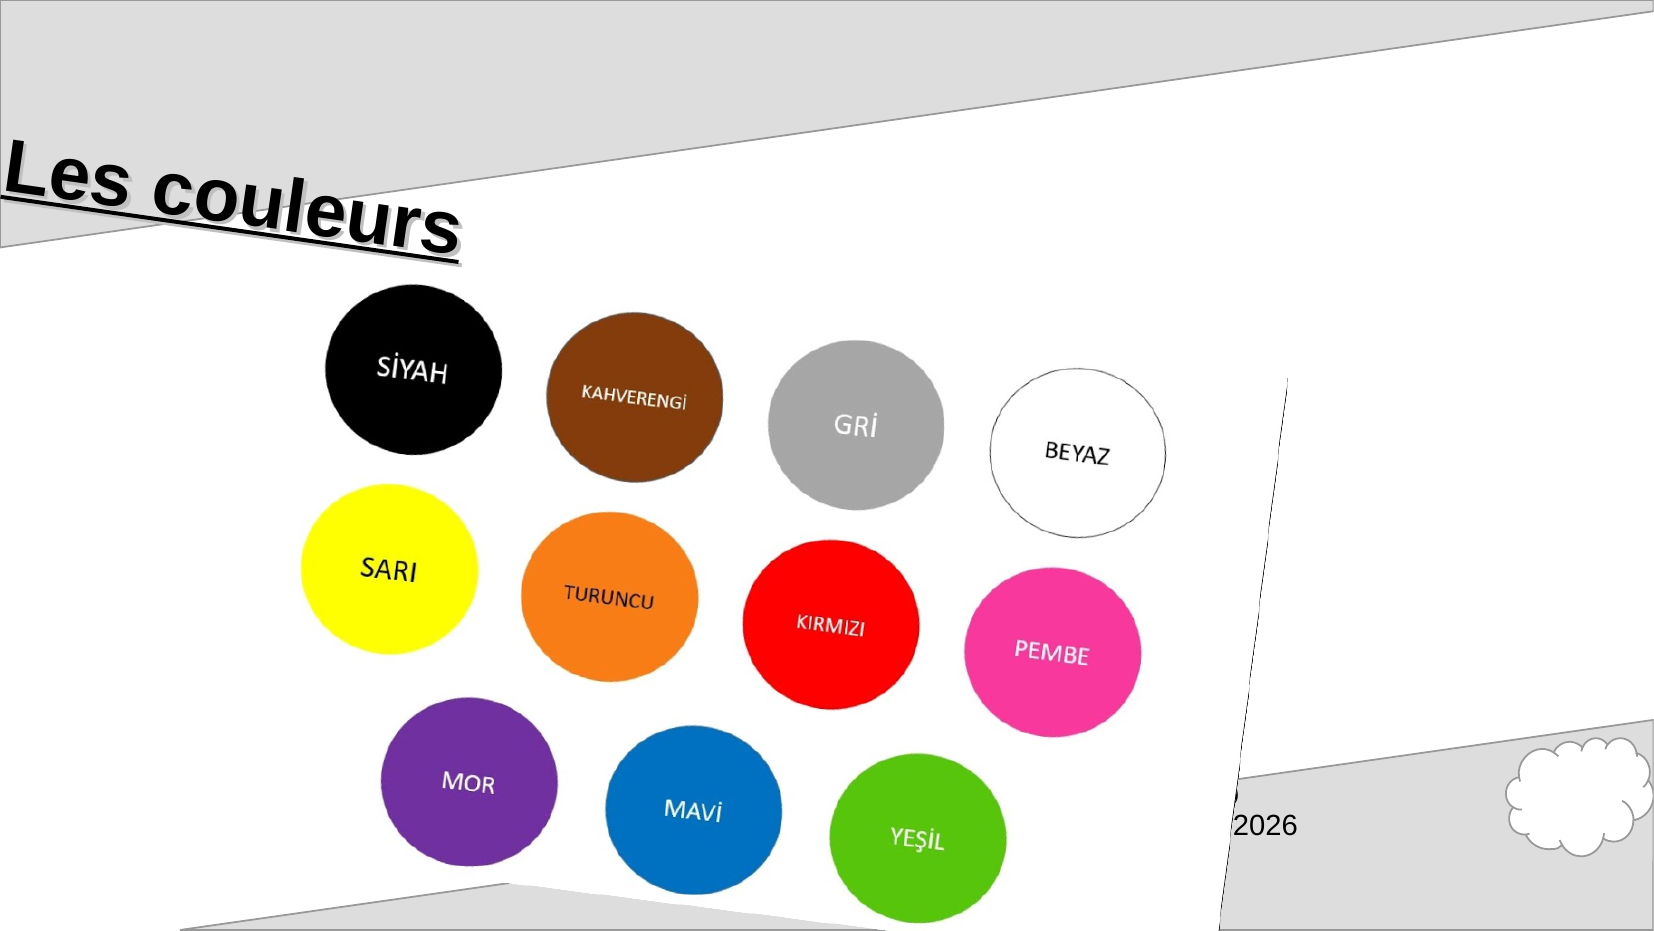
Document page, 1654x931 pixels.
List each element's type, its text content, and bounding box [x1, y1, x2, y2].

text_box [1227, 738, 1654, 871]
title Les couleurs [0, 83, 1479, 448]
picture [158, 245, 1288, 931]
